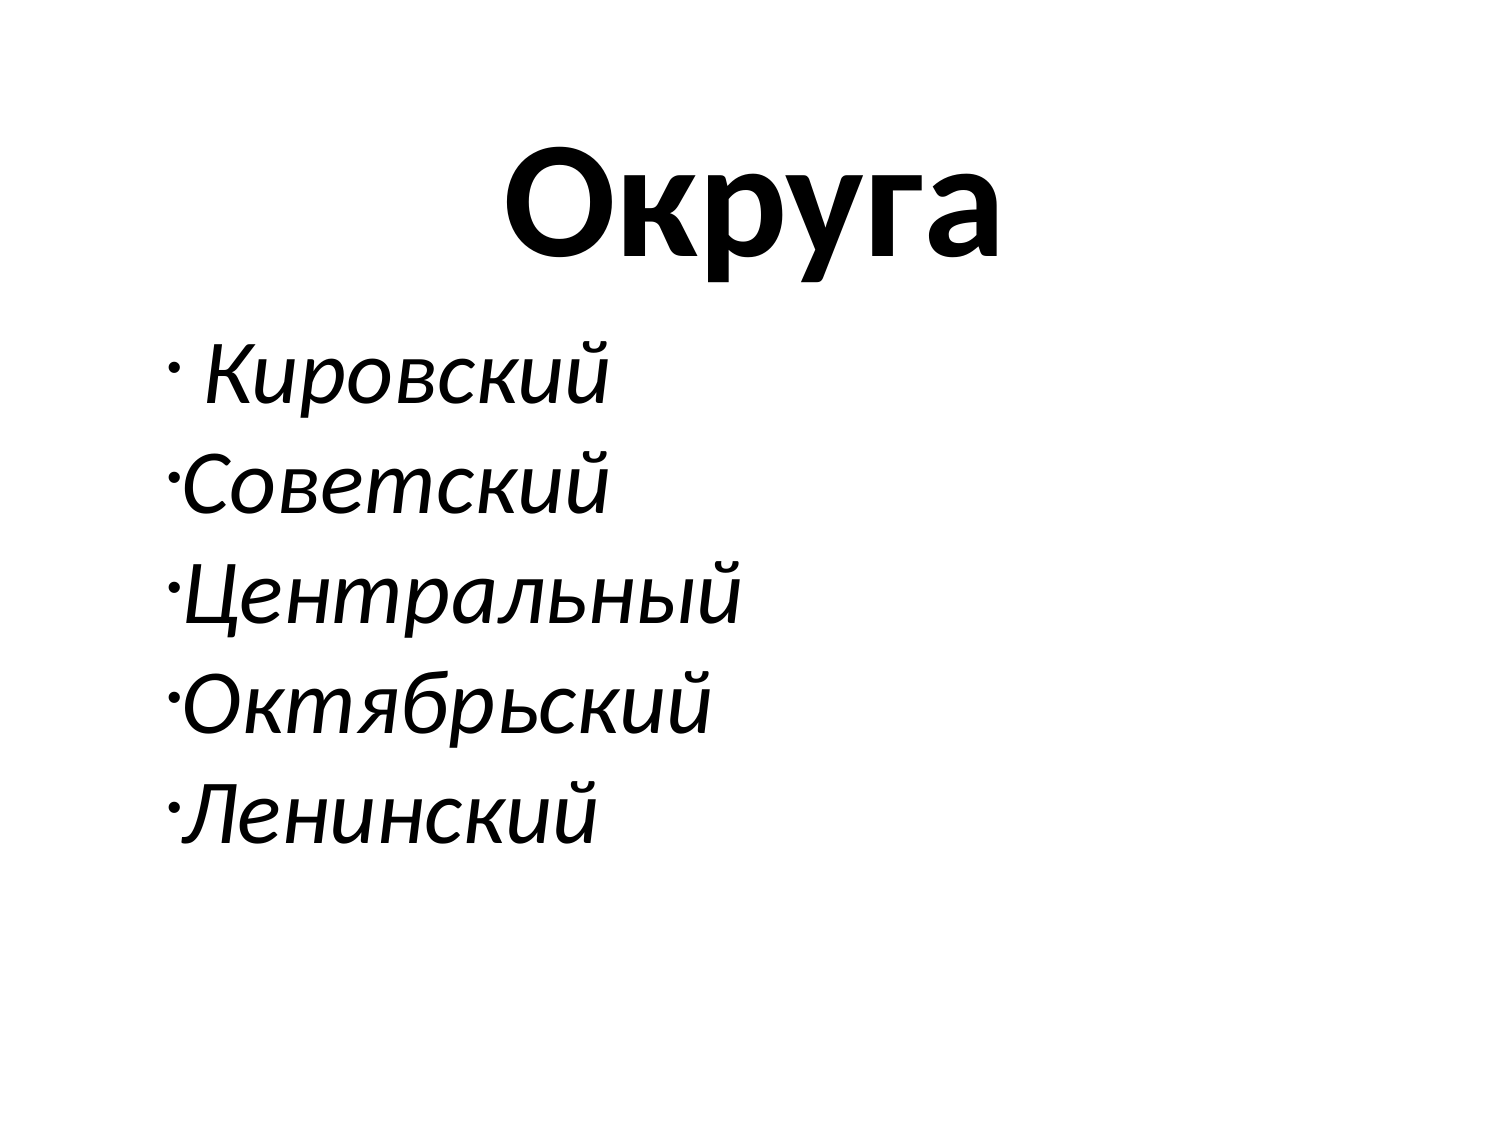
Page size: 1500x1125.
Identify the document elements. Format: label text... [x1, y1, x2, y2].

subtitle Кировский Советский Центральный Октябрьский Ленинский [152, 304, 1325, 925]
title Округа [117, 82, 1393, 324]
